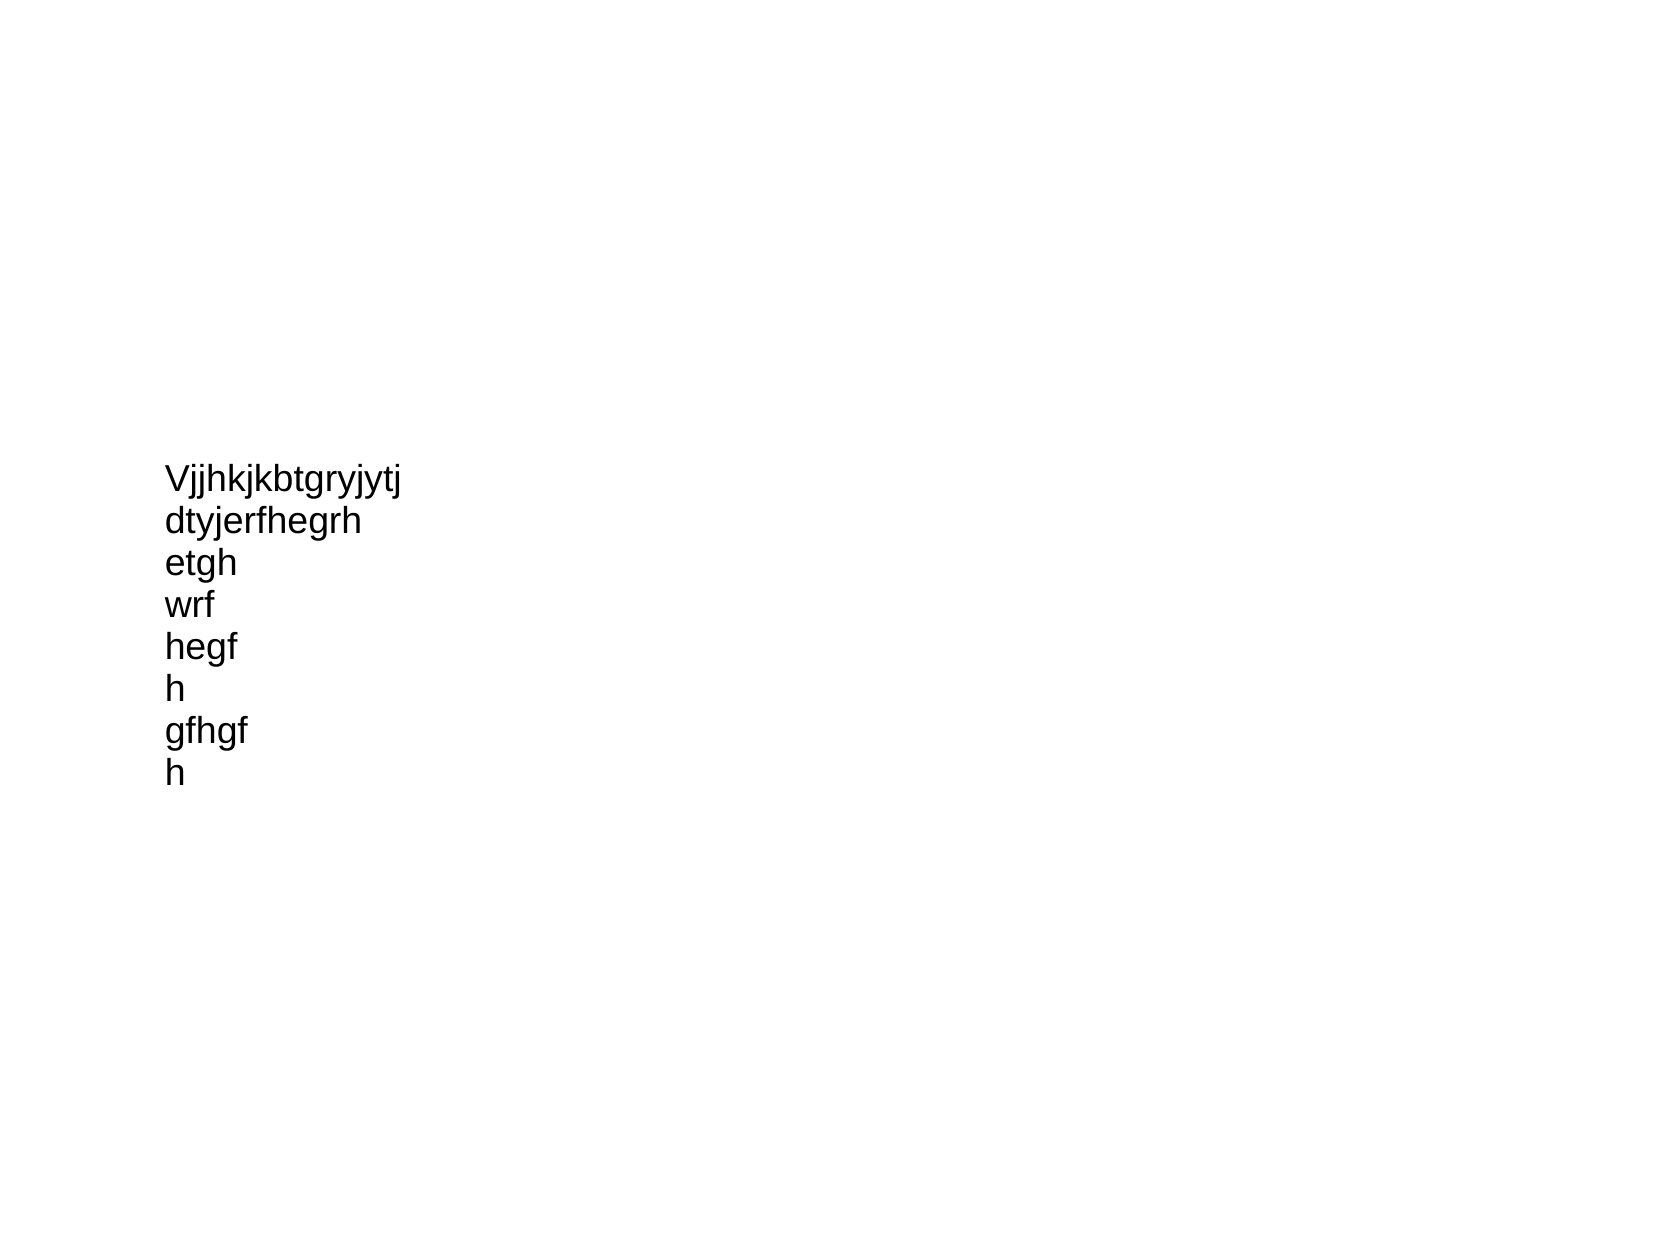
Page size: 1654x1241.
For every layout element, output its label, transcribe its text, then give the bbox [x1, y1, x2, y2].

text_box Vjjhkjkbtgryjytj dtyjerfhegrh etgh wrf hegf h gfhgf h [149, 450, 1350, 801]
